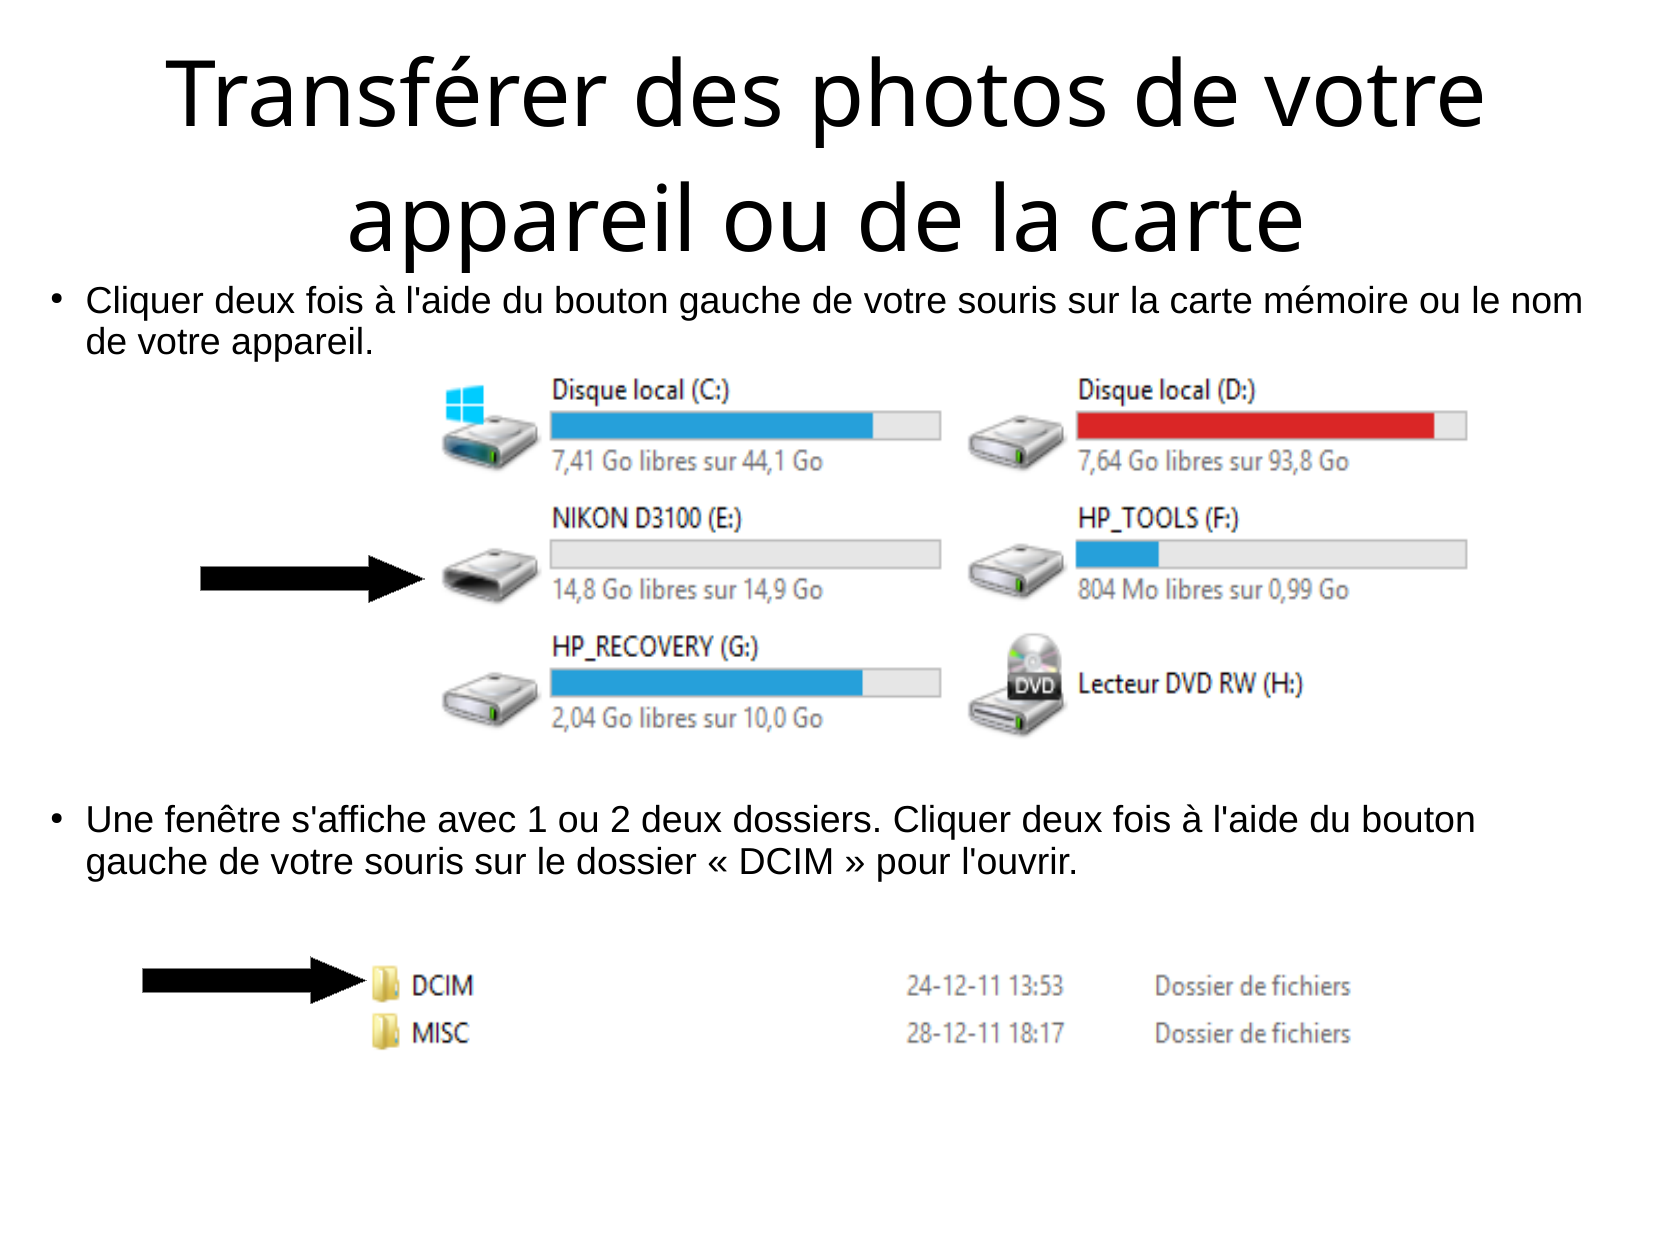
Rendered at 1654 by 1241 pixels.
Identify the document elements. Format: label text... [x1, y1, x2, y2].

text_box [200, 555, 425, 603]
text_box Une fenêtre s'affiche avec 1 ou 2 deux dossiers. Cliquer deux fois à l'aide du bouton gauche de votre souris sur le dossier « DCIM » pour l'ouvrir. [35, 791, 1619, 891]
text_box Cliquer deux fois à l'aide du bouton gauche de votre souris sur la carte mémoire ou le nom de votre appareil. [35, 271, 1607, 371]
picture [342, 944, 1382, 1075]
picture [424, 354, 1501, 758]
title Transférer des photos de votre appareil ou de la carte [82, 49, 1571, 257]
text_box [142, 956, 367, 1004]
